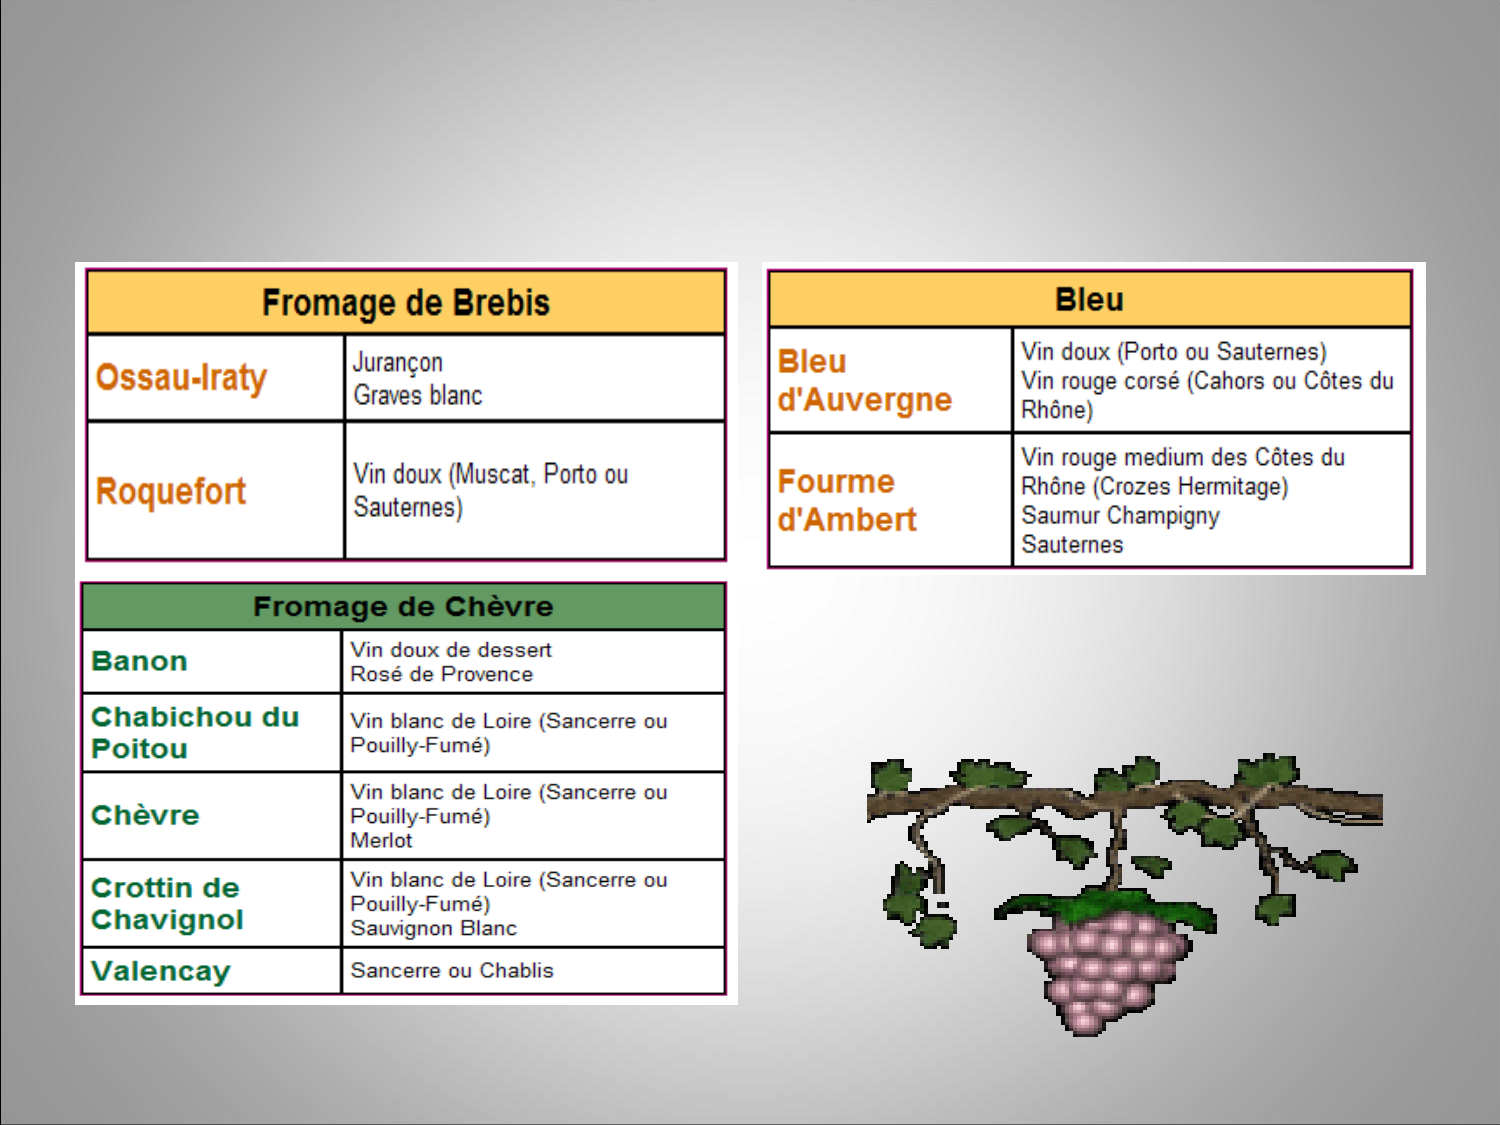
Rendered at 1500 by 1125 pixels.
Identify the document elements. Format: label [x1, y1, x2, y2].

text_box [762, 262, 1426, 575]
title [75, 45, 1426, 233]
text_box [867, 745, 1383, 1044]
picture [0, 0, 1500, 1125]
text_box [75, 262, 738, 1006]
